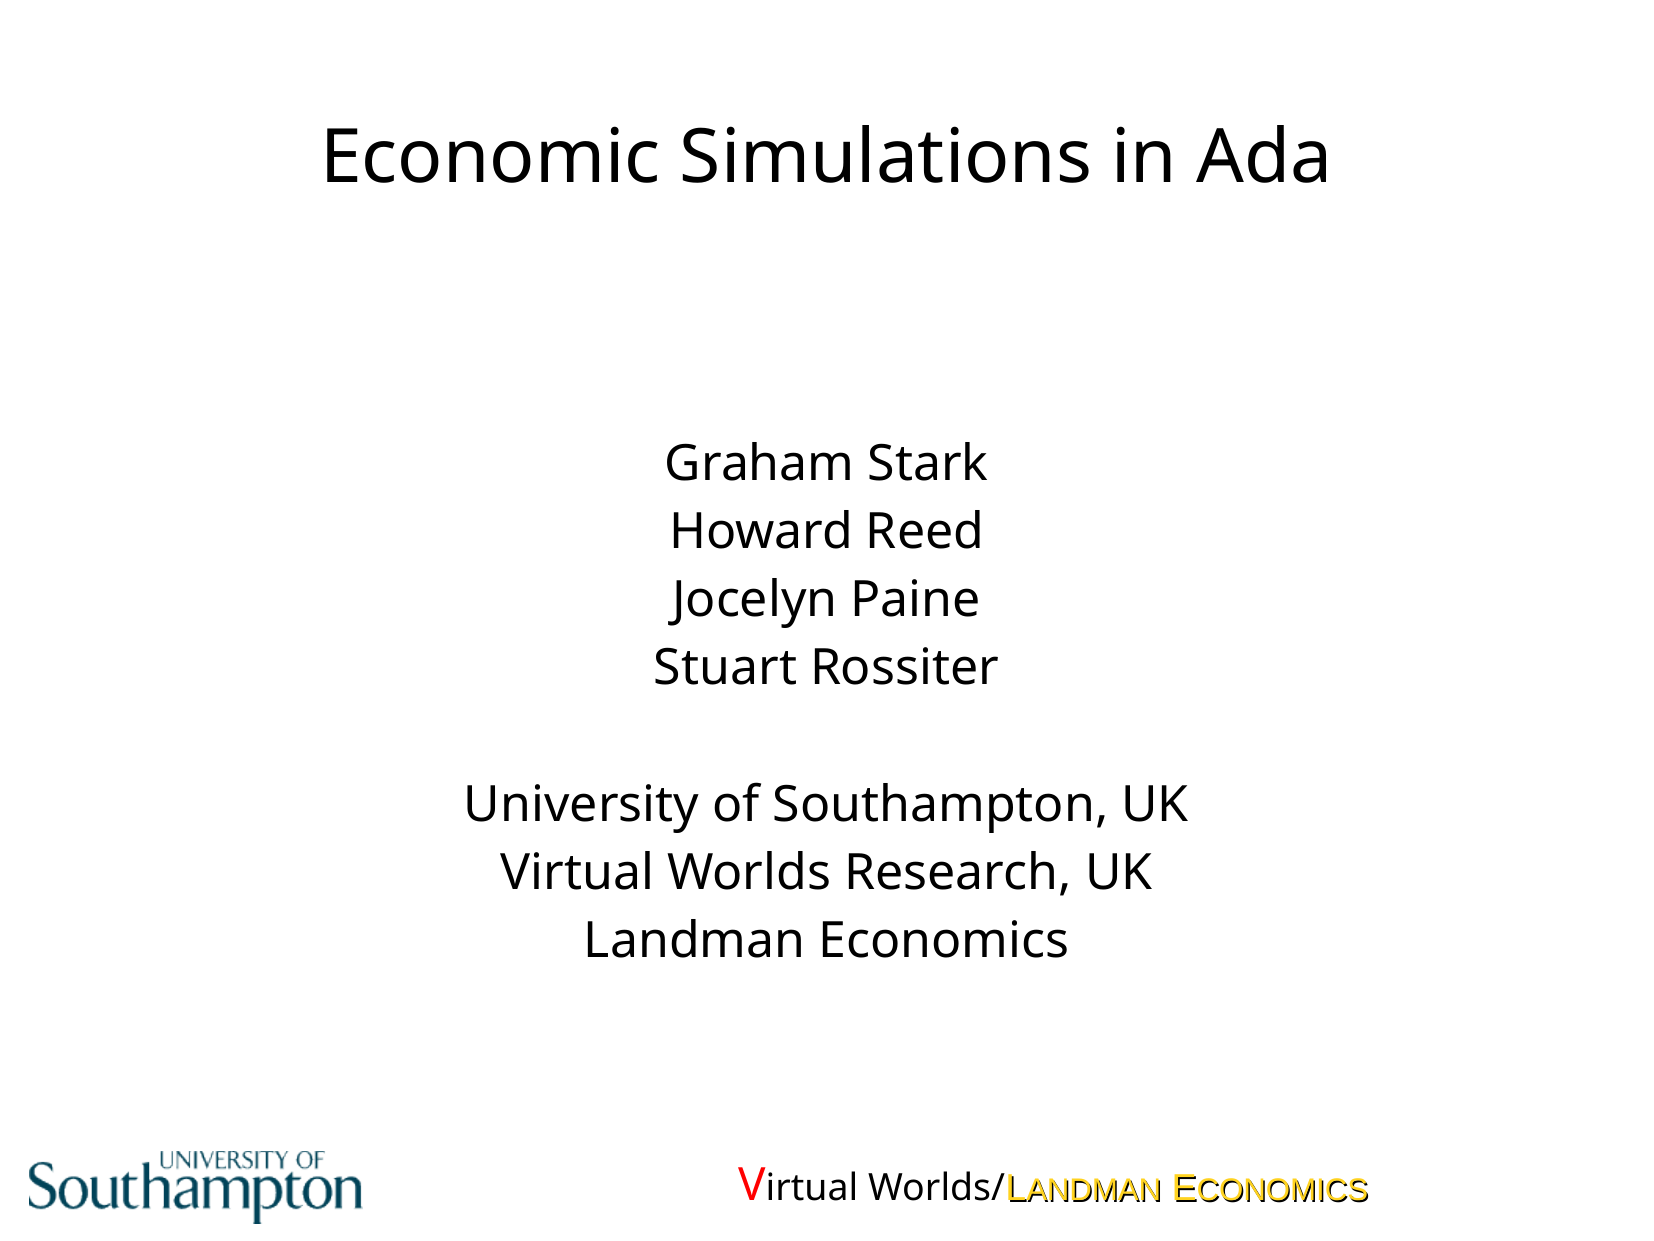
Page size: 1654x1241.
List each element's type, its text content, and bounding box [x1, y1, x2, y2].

subtitle Graham Stark Howard Reed Jocelyn Paine Stuart Rossiter University of Southampton, UK Virtual Worlds Research, UK Landman Economics [82, 290, 1571, 1109]
picture [29, 1151, 363, 1224]
title Economic Simulations in Ada [82, 49, 1571, 257]
